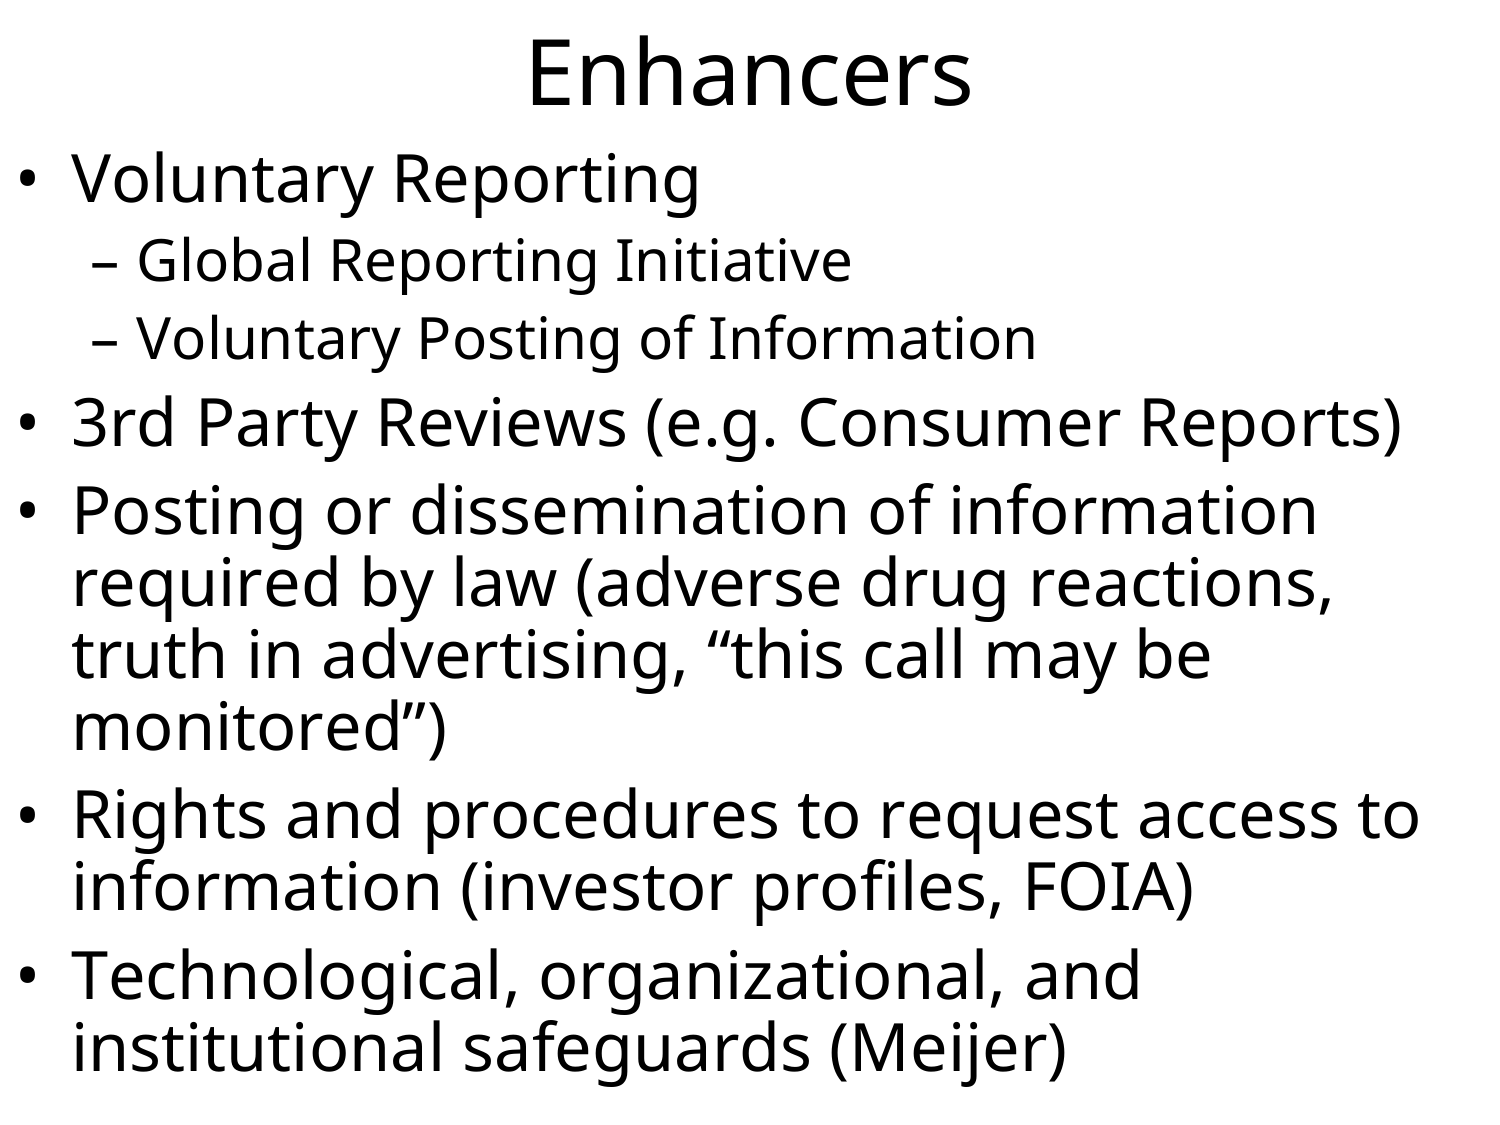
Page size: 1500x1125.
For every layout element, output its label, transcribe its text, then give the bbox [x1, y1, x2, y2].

list Voluntary Reporting Global Reporting Initiative Voluntary Posting of Information 3rd Party Reviews (e.g. Consumer Reports) Posting or dissemination of information required by law (adverse drug reactions, truth in advertising, “this call may be monitored”) Rights and procedures to request access to information (investor profiles, FOIA) Technological, organizational, and institutional safeguards (Meijer) [0, 137, 1500, 1125]
title Enhancers [0, 0, 1500, 137]
